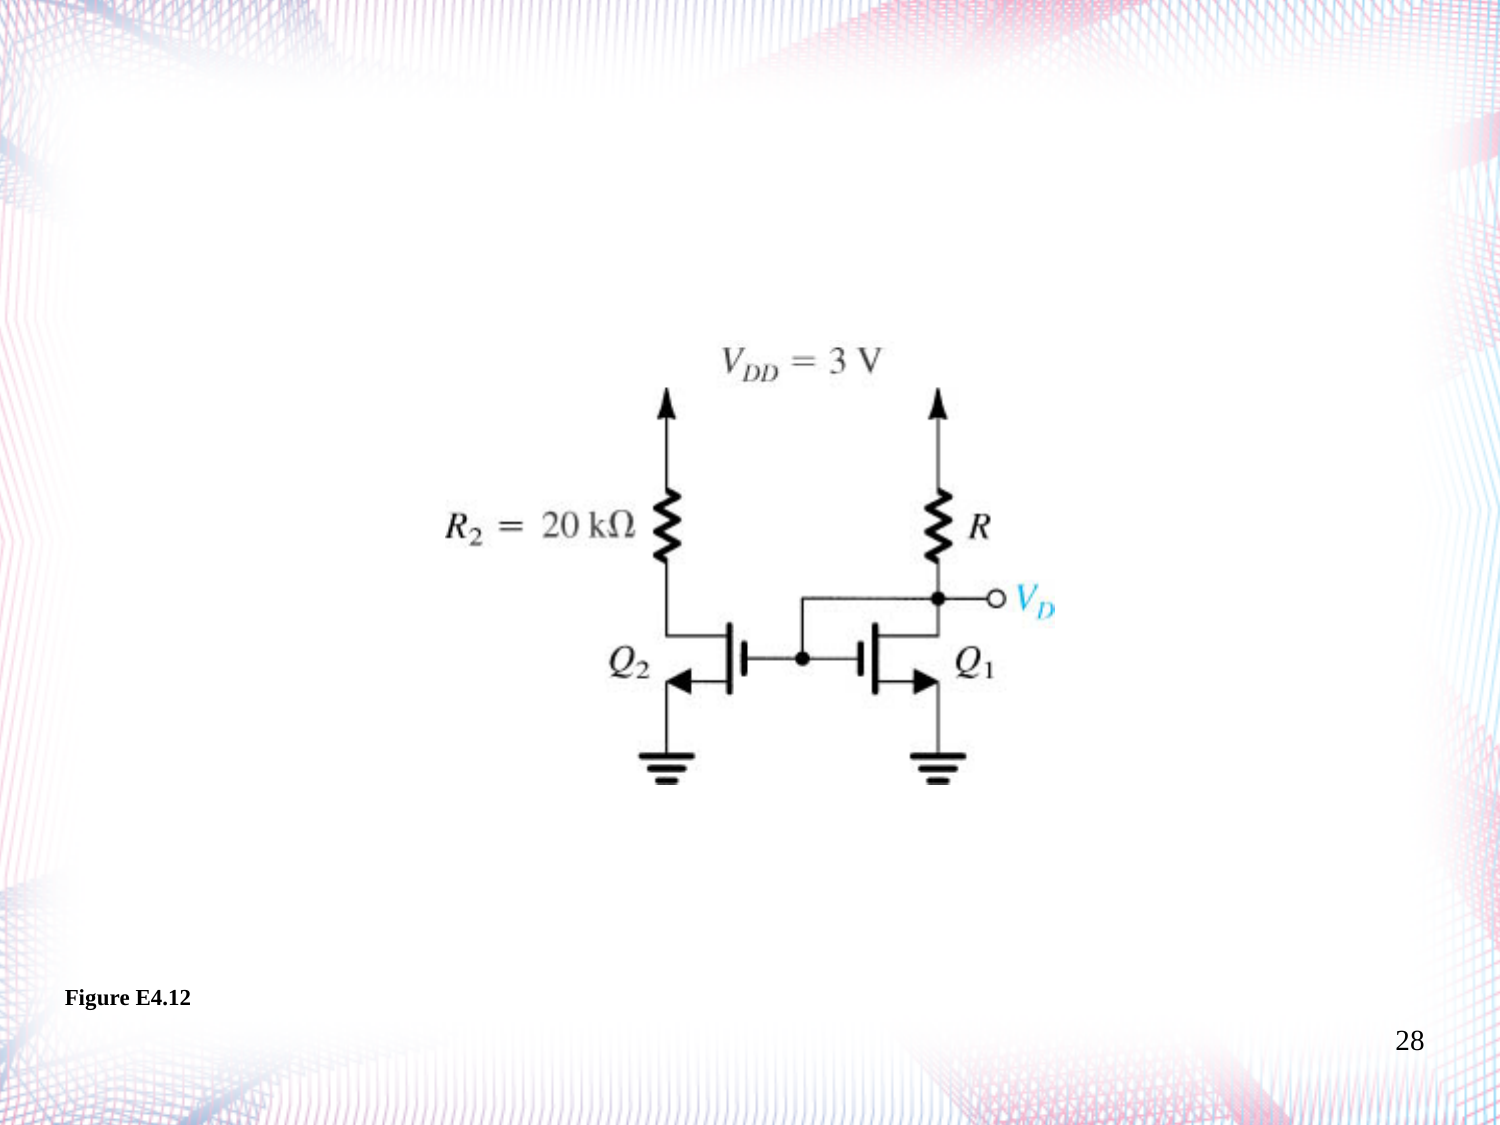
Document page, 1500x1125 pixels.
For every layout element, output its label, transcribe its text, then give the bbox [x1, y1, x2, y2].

text_box Figure E4.12 [49, 975, 1213, 1018]
picture [0, 0, 1500, 1125]
